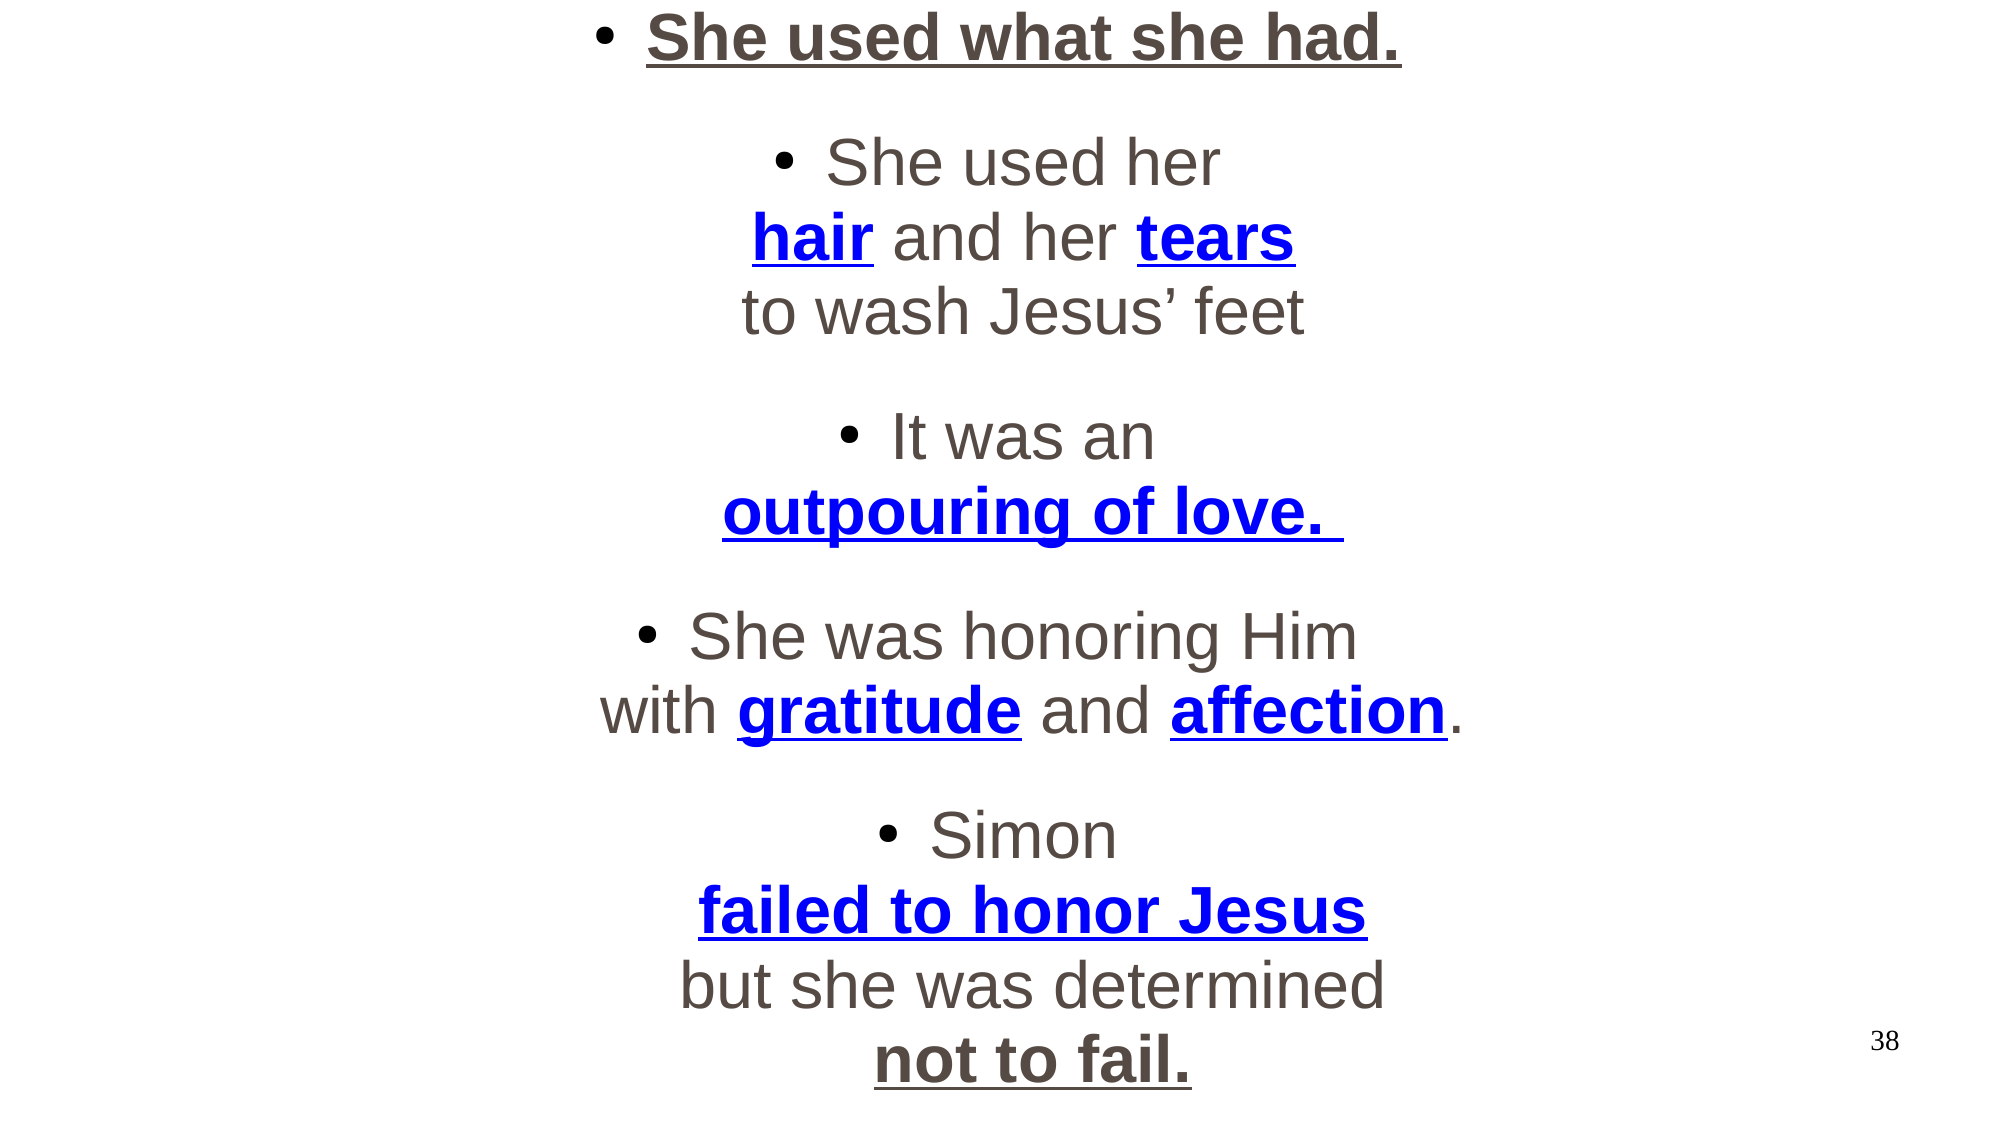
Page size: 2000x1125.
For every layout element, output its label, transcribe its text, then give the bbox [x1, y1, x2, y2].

list She used what she had. She used her hair and her tears to wash Jesus’ feet It was an outpouring of love. She was honoring Him with gratitude and affection. Simon failed to honor Jesus but she was determined not to fail. [0, 0, 1996, 1123]
